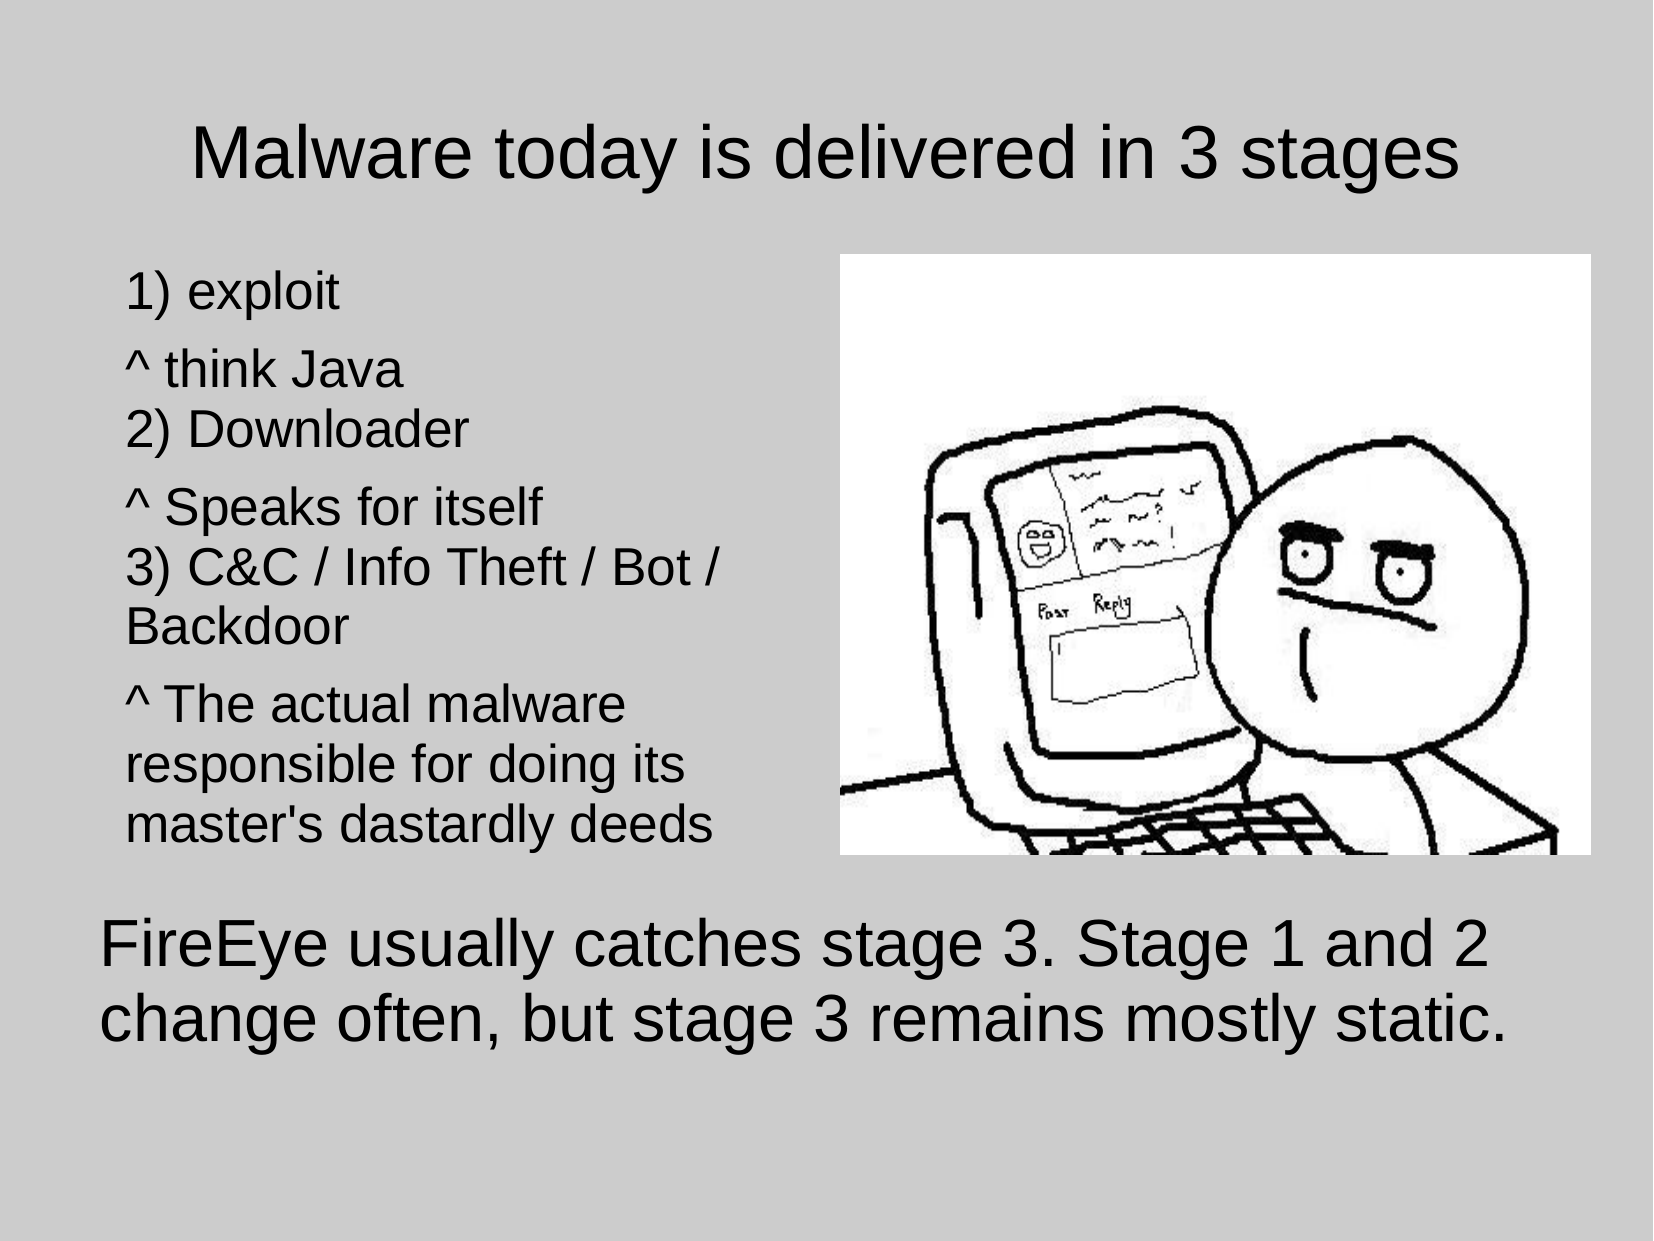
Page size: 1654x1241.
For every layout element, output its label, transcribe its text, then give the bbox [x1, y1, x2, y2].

list FireEye usually catches stage 3. Stage 1 and 2 change often, but stage 3 remains mostly static. [99, 906, 1543, 1138]
list 1) exploit ^ think Java 2) Downloader ^ Speaks for itself 3) C&C / Info Theft / Bot / Backdoor ^ The actual malware responsible for doing its master's dastardly deeds [125, 261, 852, 906]
title Malware today is delivered in 3 stages [82, 49, 1571, 257]
picture [840, 254, 1591, 856]
